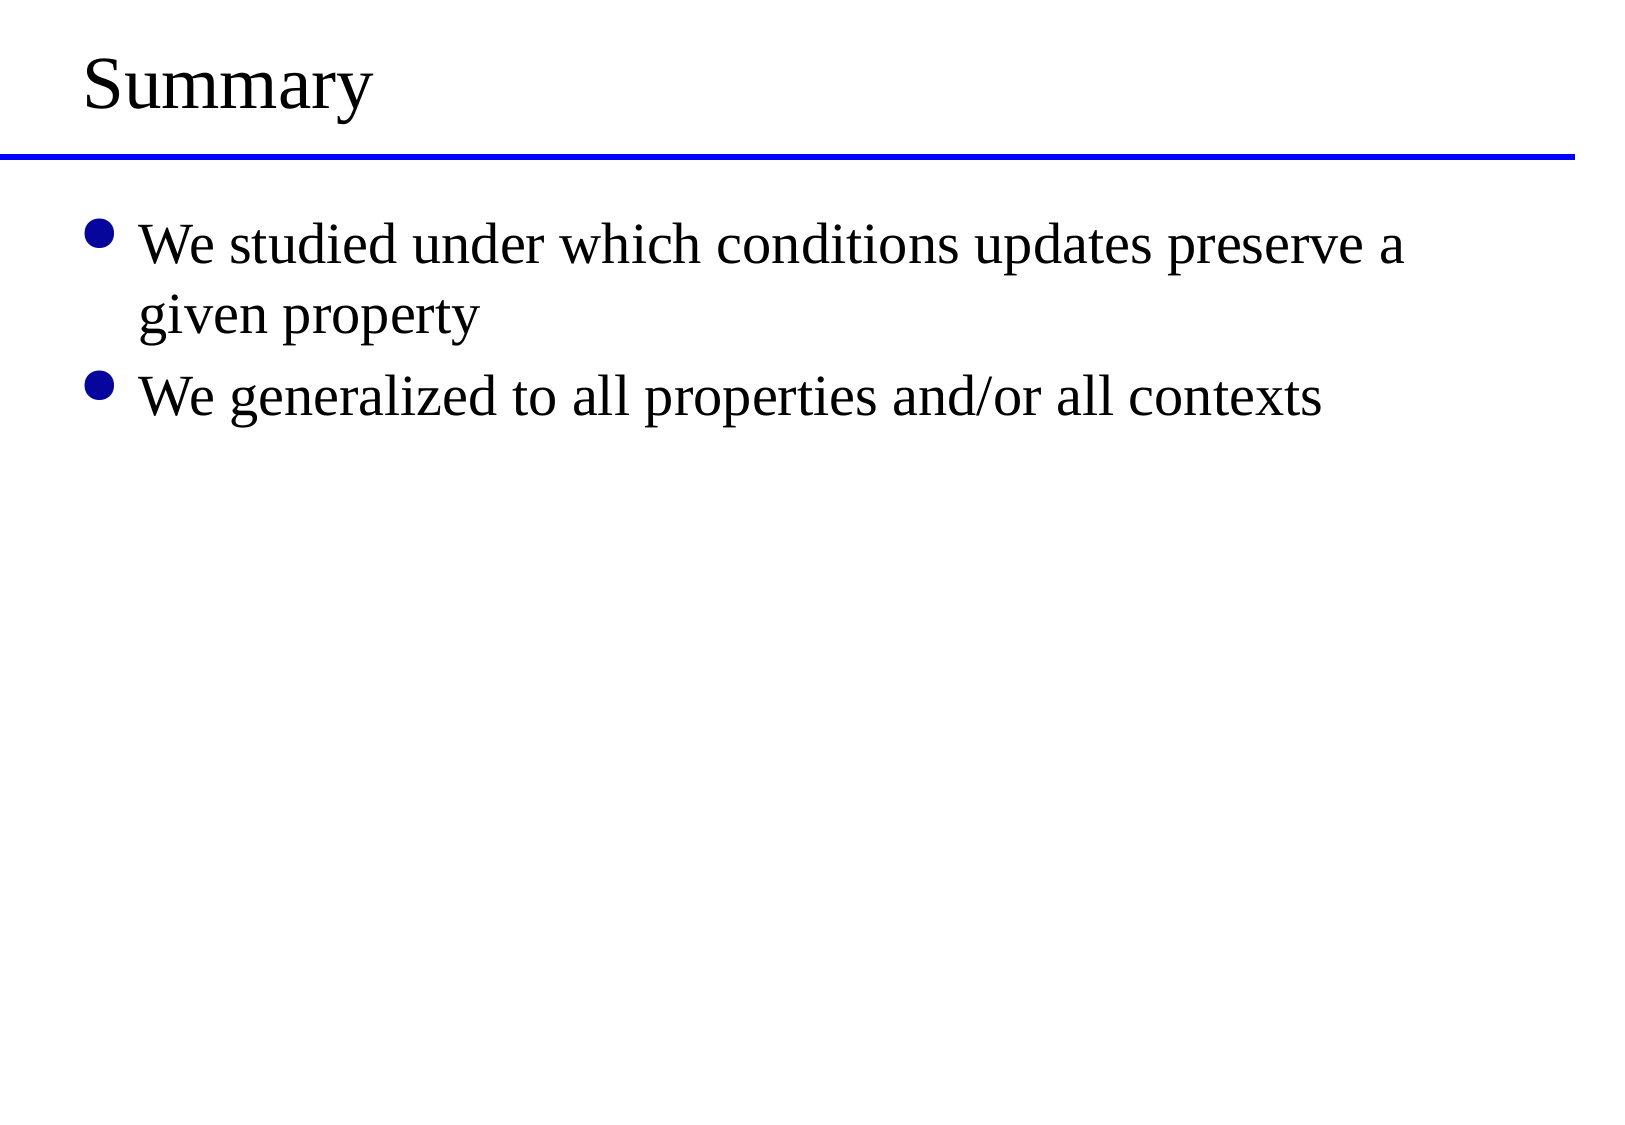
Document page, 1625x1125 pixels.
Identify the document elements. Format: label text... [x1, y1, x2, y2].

title Summary [67, 27, 1544, 131]
list We studied under which conditions updates preserve a given property We generalized to all properties and/or all contexts [67, 198, 1478, 1061]
